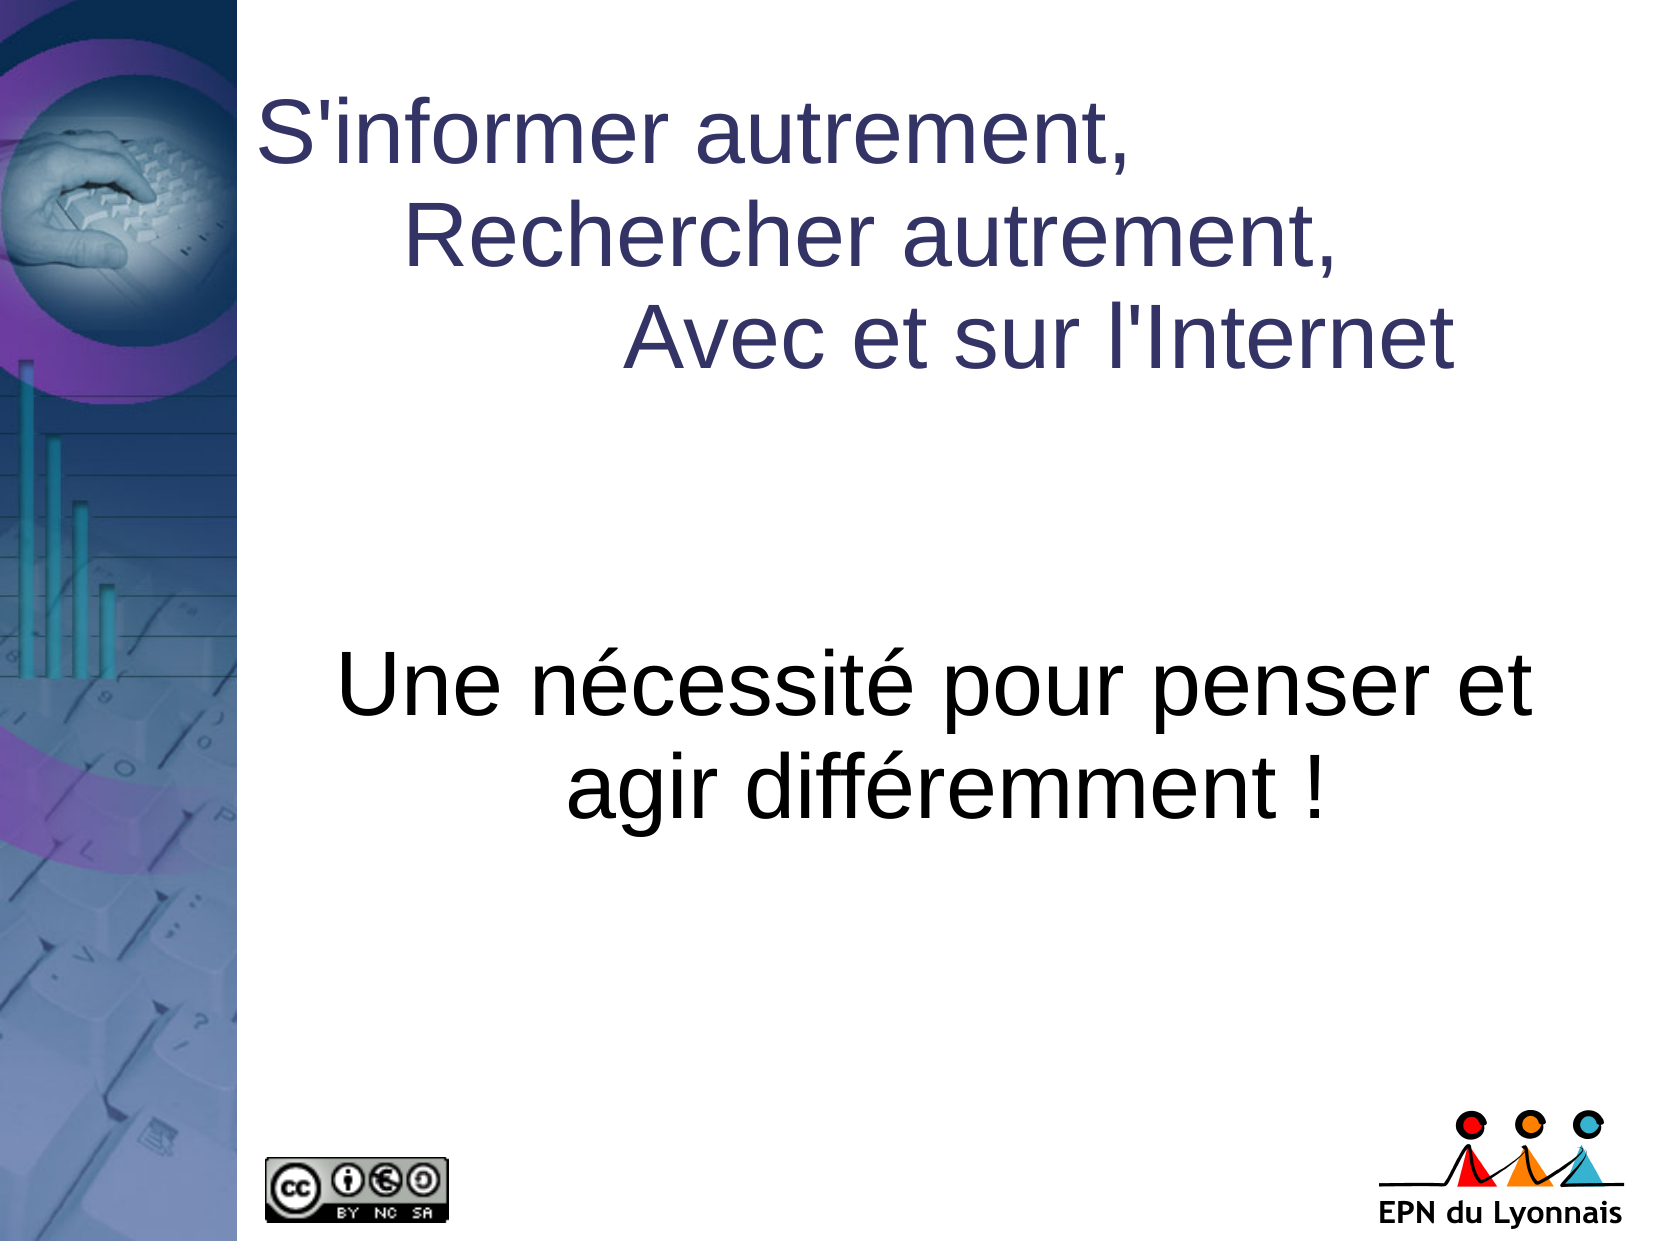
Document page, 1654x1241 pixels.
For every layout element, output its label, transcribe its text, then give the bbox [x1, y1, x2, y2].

picture [1379, 1119, 1625, 1229]
title S'informer autrement, Rechercher autrement, Avec et sur l'Internet [254, 0, 1640, 352]
picture [265, 1157, 449, 1223]
subtitle Une nécessité pour penser et agir différemment ! [254, 352, 1640, 1119]
picture [0, 0, 237, 1241]
